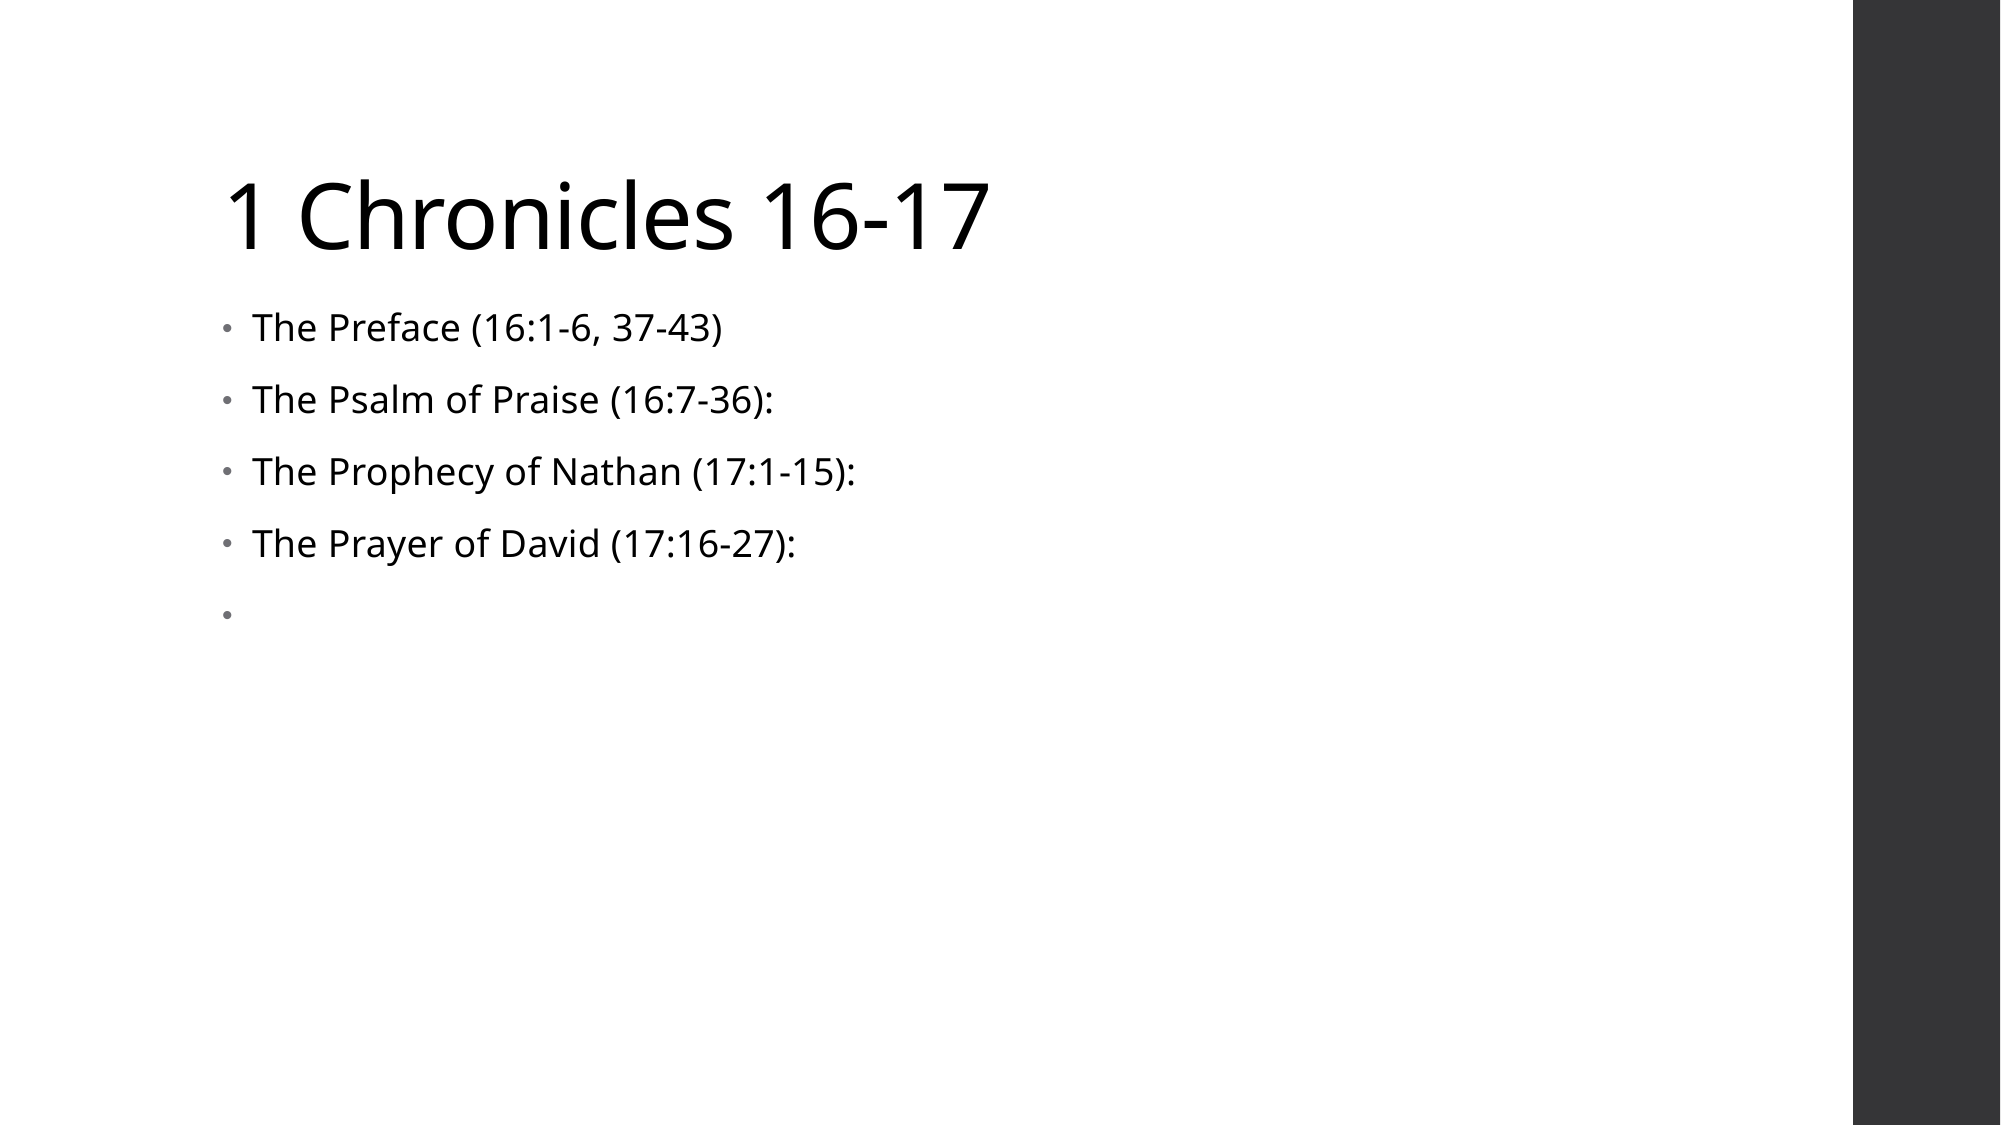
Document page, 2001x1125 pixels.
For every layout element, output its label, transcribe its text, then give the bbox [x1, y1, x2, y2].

title 1 Chronicles 16-17 [206, 60, 1797, 278]
list The Preface (16:1-6, 37-43) The Psalm of Praise (16:7-36): The Prophecy of Nathan (17:1-15): The Prayer of David (17:16-27): [206, 299, 1617, 1014]
